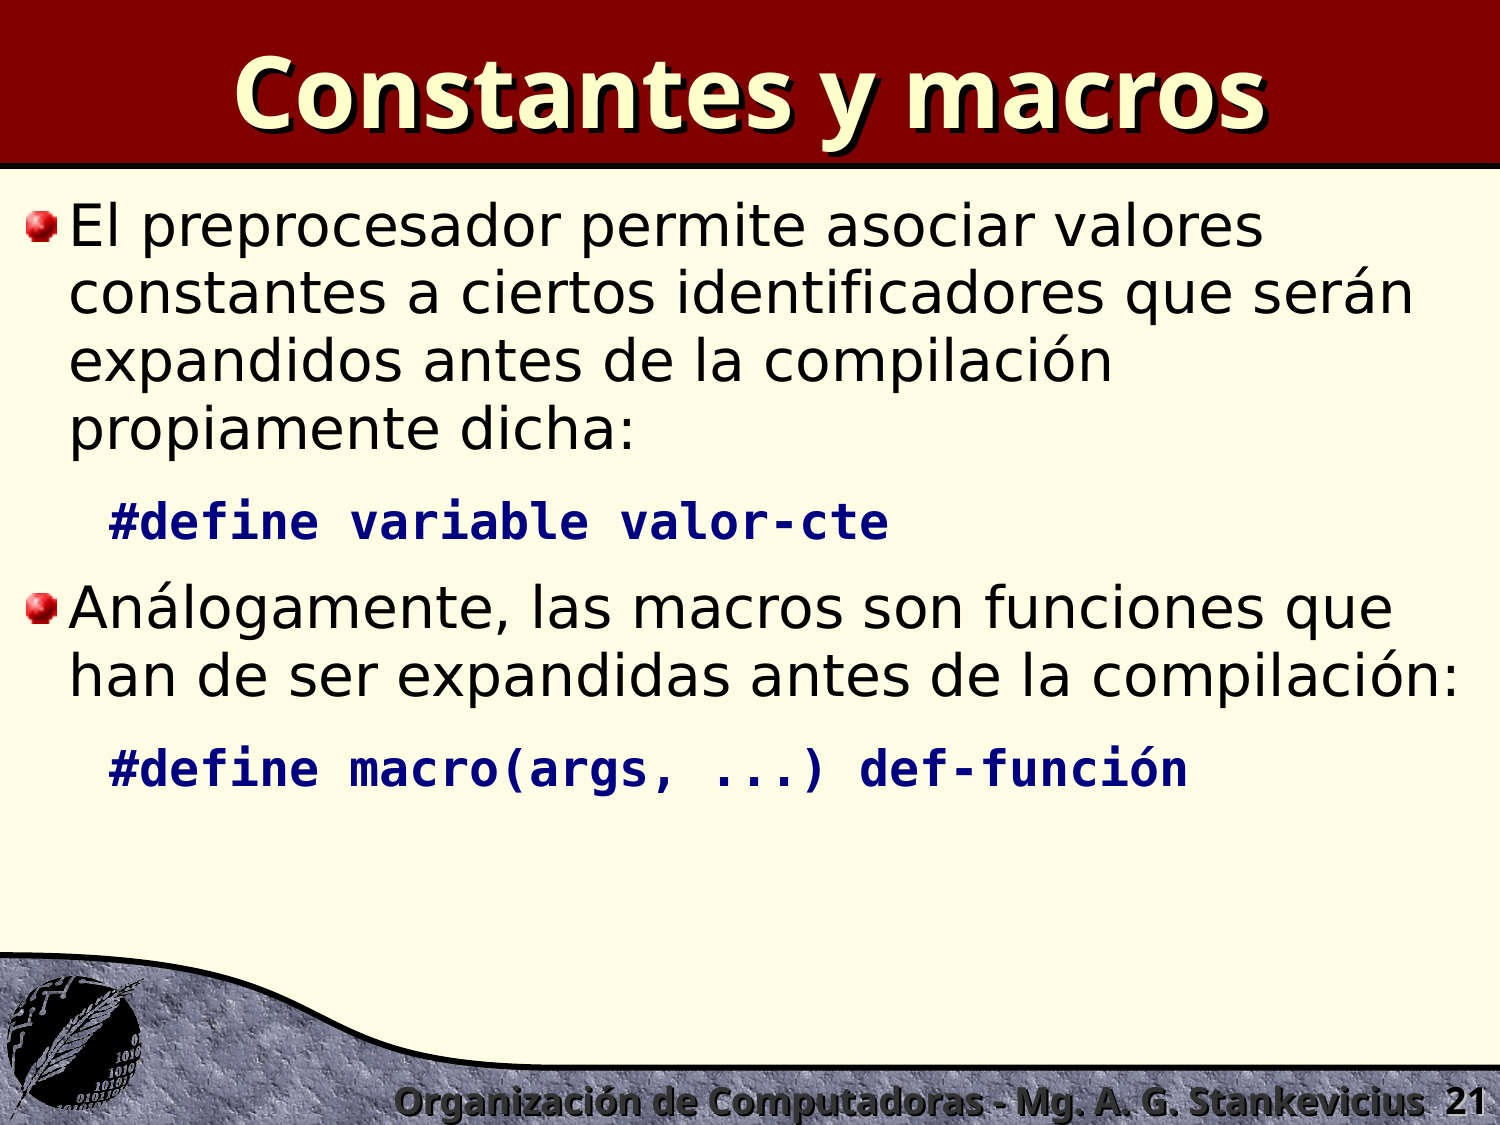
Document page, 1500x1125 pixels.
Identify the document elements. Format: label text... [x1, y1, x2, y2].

picture [0, 959, 1500, 1125]
picture [1058, 1100, 1065, 1110]
list El preprocesador permite asociar valores constantes a ciertos identificadores que serán expandidos antes de la compilación propiamente dicha: #define variable valor-cte Análogamente, las macros son funciones que han de ser expandidas antes de la compilación: #define macro(args, ...) def-función [11, 192, 1486, 935]
picture [448, 1100, 455, 1110]
title Constantes y macros [15, 5, 1485, 160]
picture [802, 1100, 806, 1110]
